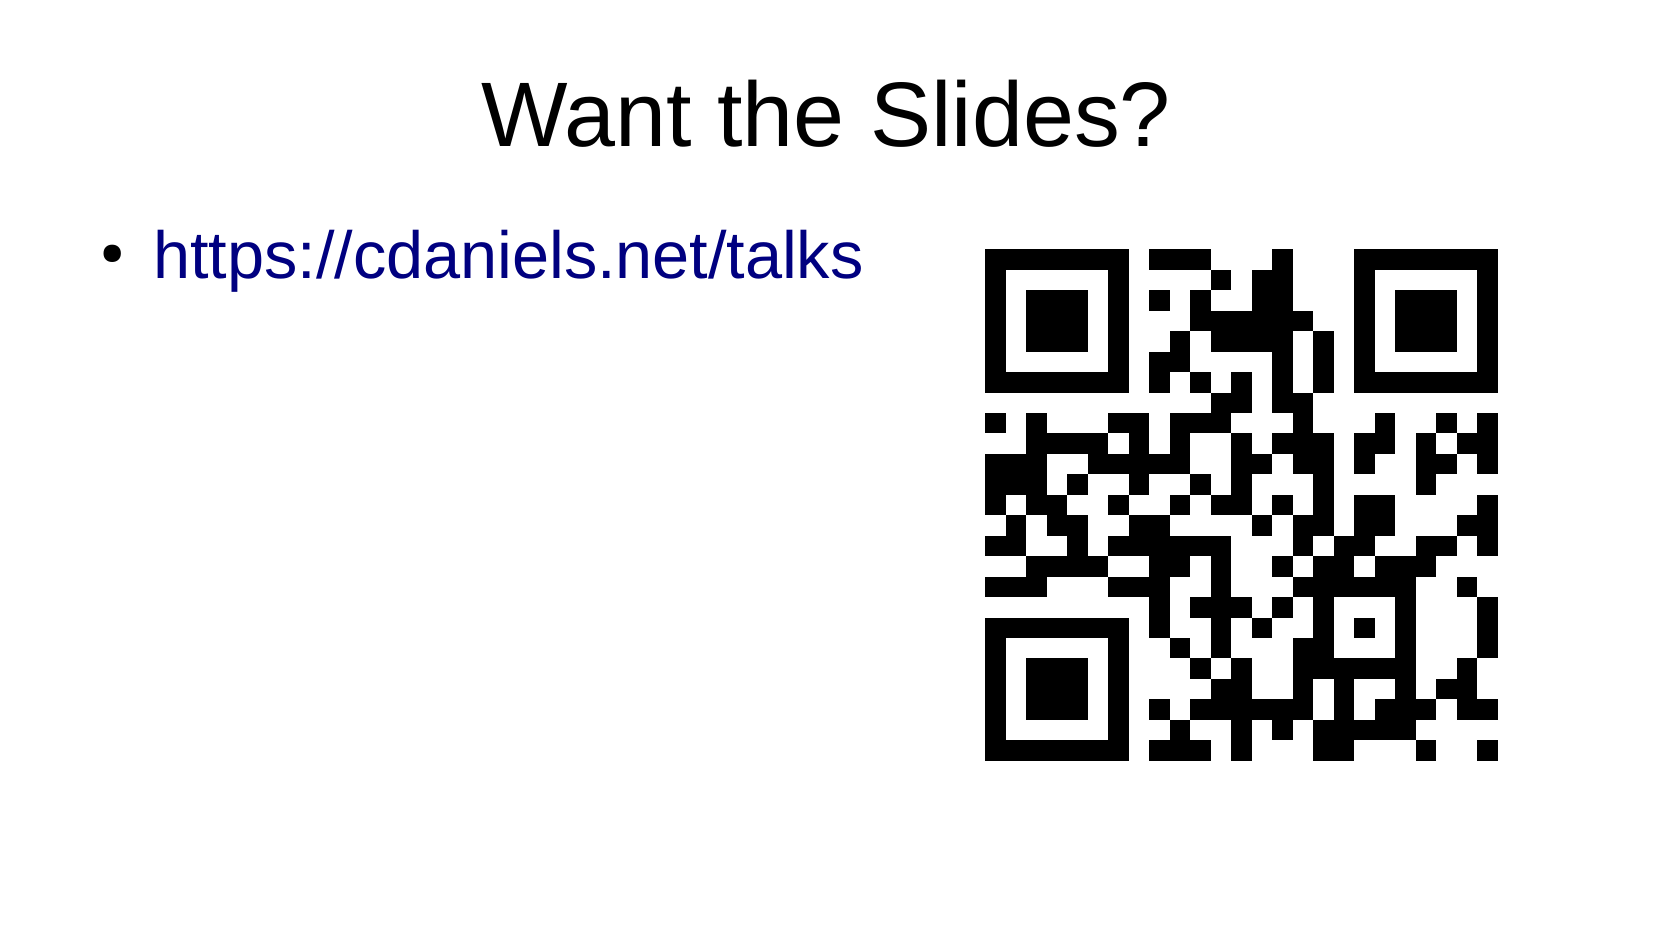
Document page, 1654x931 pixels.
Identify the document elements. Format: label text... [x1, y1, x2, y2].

title Want the Slides? [82, 37, 1571, 193]
picture [904, 168, 1580, 843]
list https://cdaniels.net/talks [82, 217, 904, 339]
